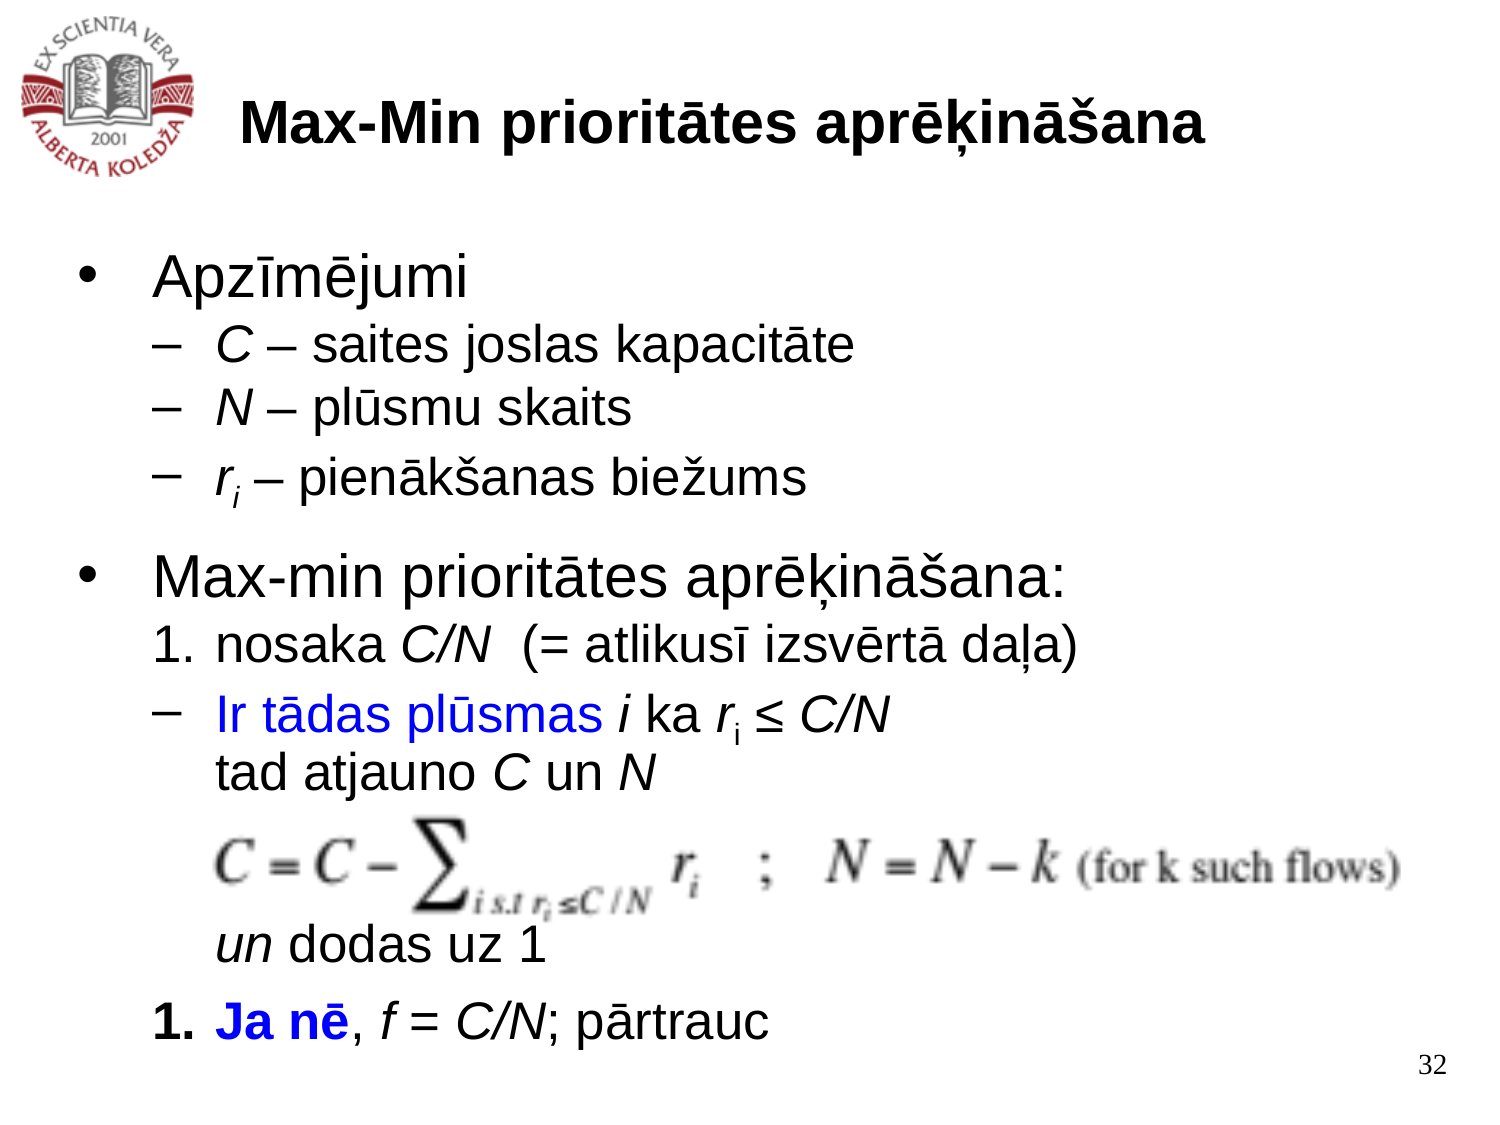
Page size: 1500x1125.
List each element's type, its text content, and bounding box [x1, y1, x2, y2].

chart [207, 797, 1401, 928]
text_box <skaitlis> [1312, 1037, 1463, 1101]
title Max-Min prioritātes aprēķināšana [50, 62, 1374, 175]
list Apzīmējumi C – saites joslas kapacitāte N – plūsmu skaits ri – pienākšanas biežums Max-min prioritātes aprēķināšana: nosaka C/N (= atlikusī izsvērtā daļa) Ir tādas plūsmas i ka ri ≤ C/N tad atjauno C un N un dodas uz 1 Ja nē, f = C/N; pārtrauc [62, 237, 1438, 1088]
picture [21, 16, 194, 177]
